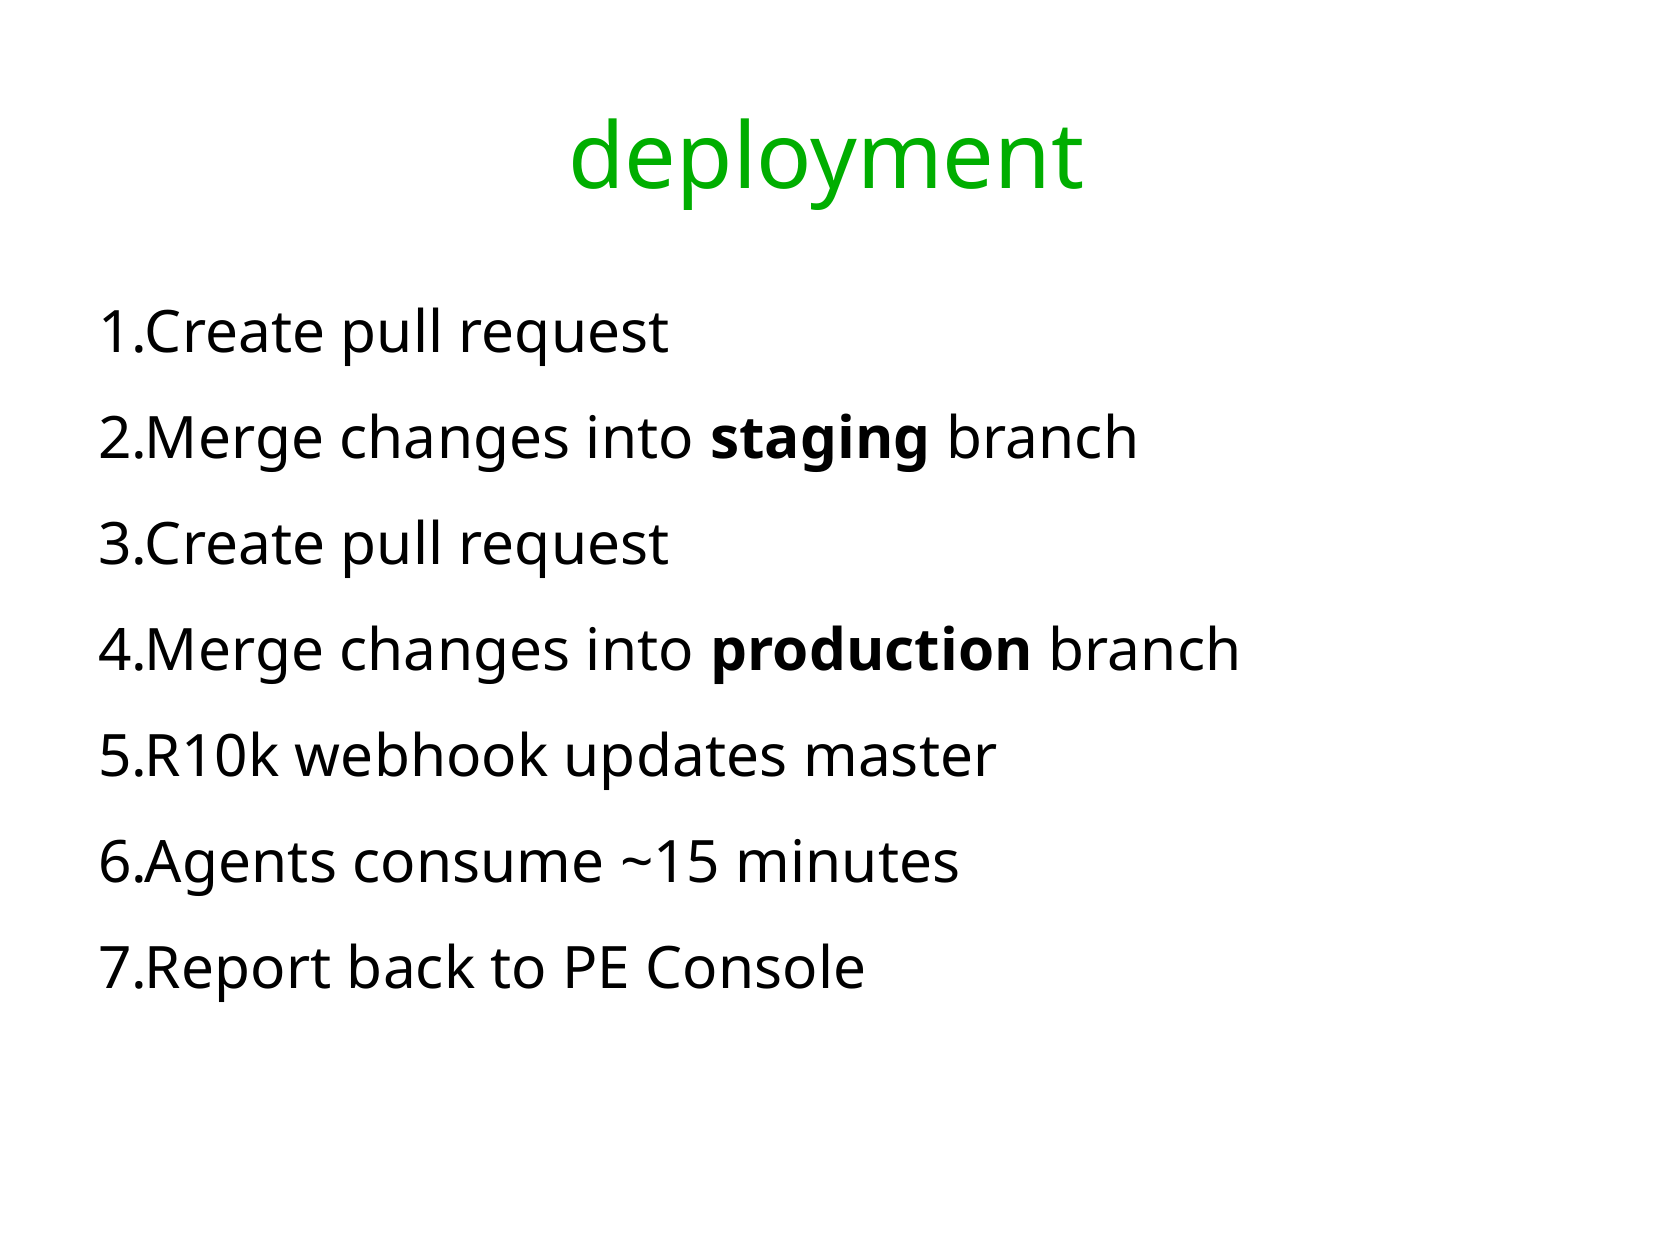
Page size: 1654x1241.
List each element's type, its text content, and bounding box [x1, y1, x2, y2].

list Create pull request Merge changes into staging branch Create pull request Merge changes into production branch R10k webhook updates master Agents consume ~15 minutes Report back to PE Console [82, 290, 1571, 1010]
title deployment [82, 49, 1571, 257]
